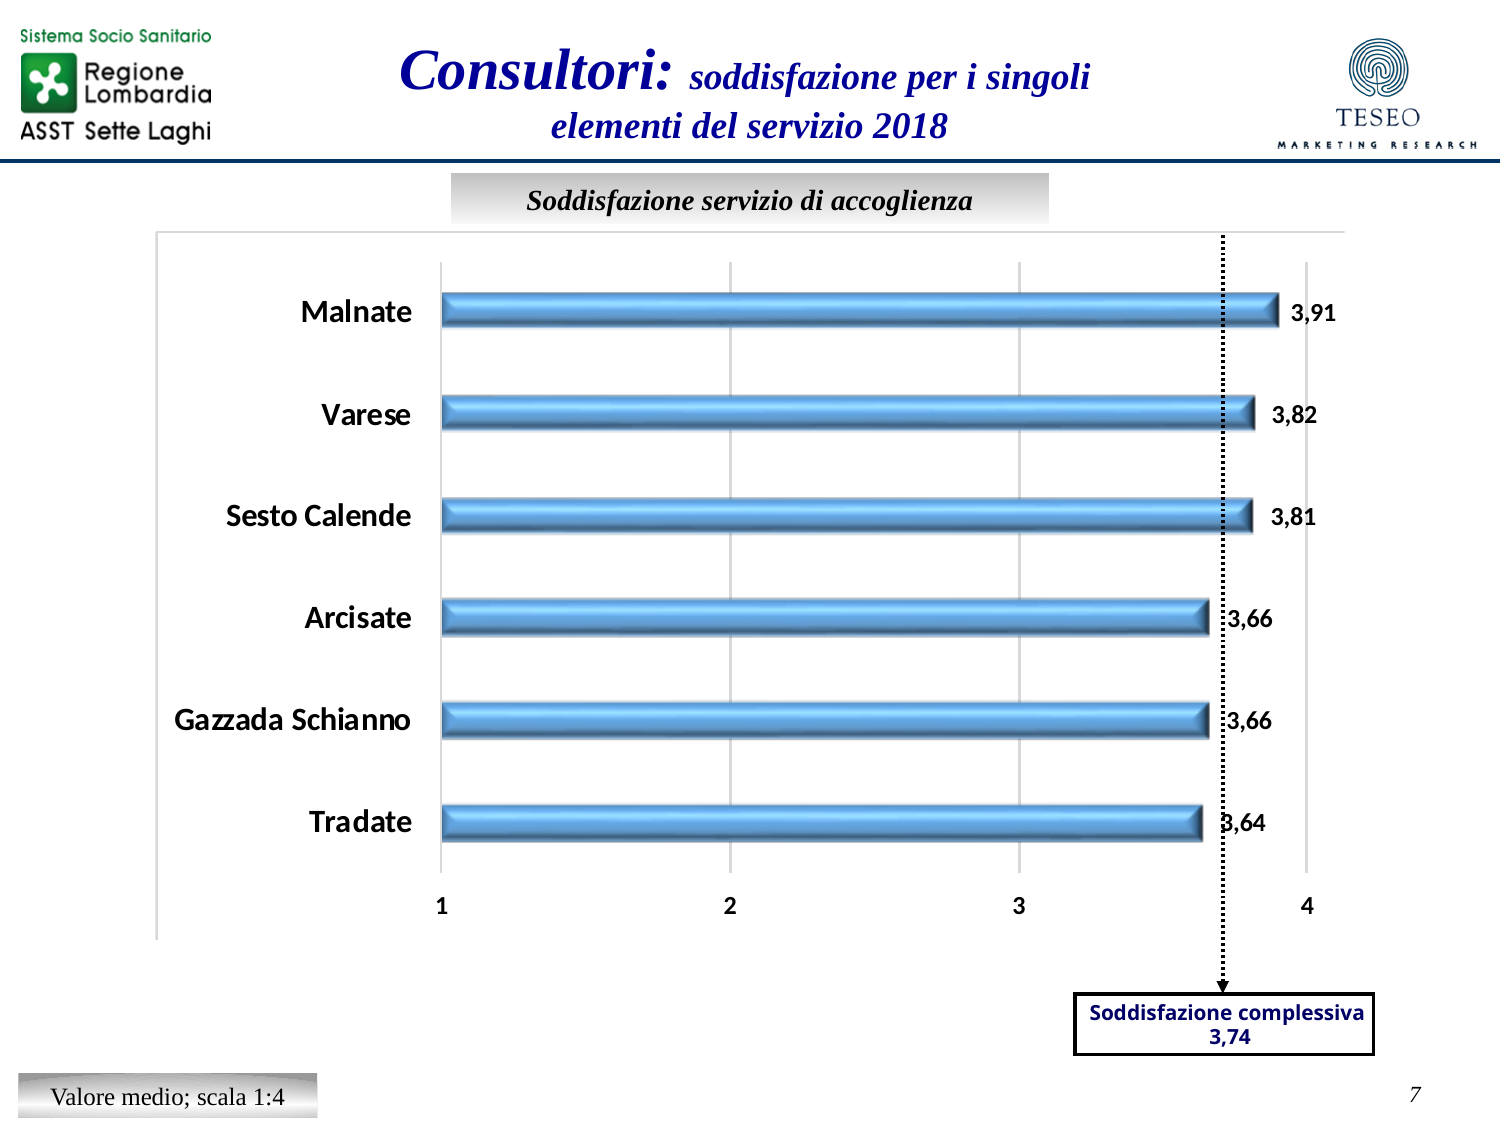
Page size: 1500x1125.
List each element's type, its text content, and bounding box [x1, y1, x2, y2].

text_box Soddisfazione servizio di accoglienza [451, 173, 1049, 224]
text_box Consultori: soddisfazione per i singoli elementi del servizio 2018 [206, 25, 1294, 151]
picture [155, 230, 1345, 940]
text_box Soddisfazione complessiva 3,74 [1074, 993, 1374, 1055]
text_box Valore medio; scala 1:4 [18, 1073, 318, 1118]
picture [21, 26, 206, 148]
picture [1294, 30, 1481, 149]
